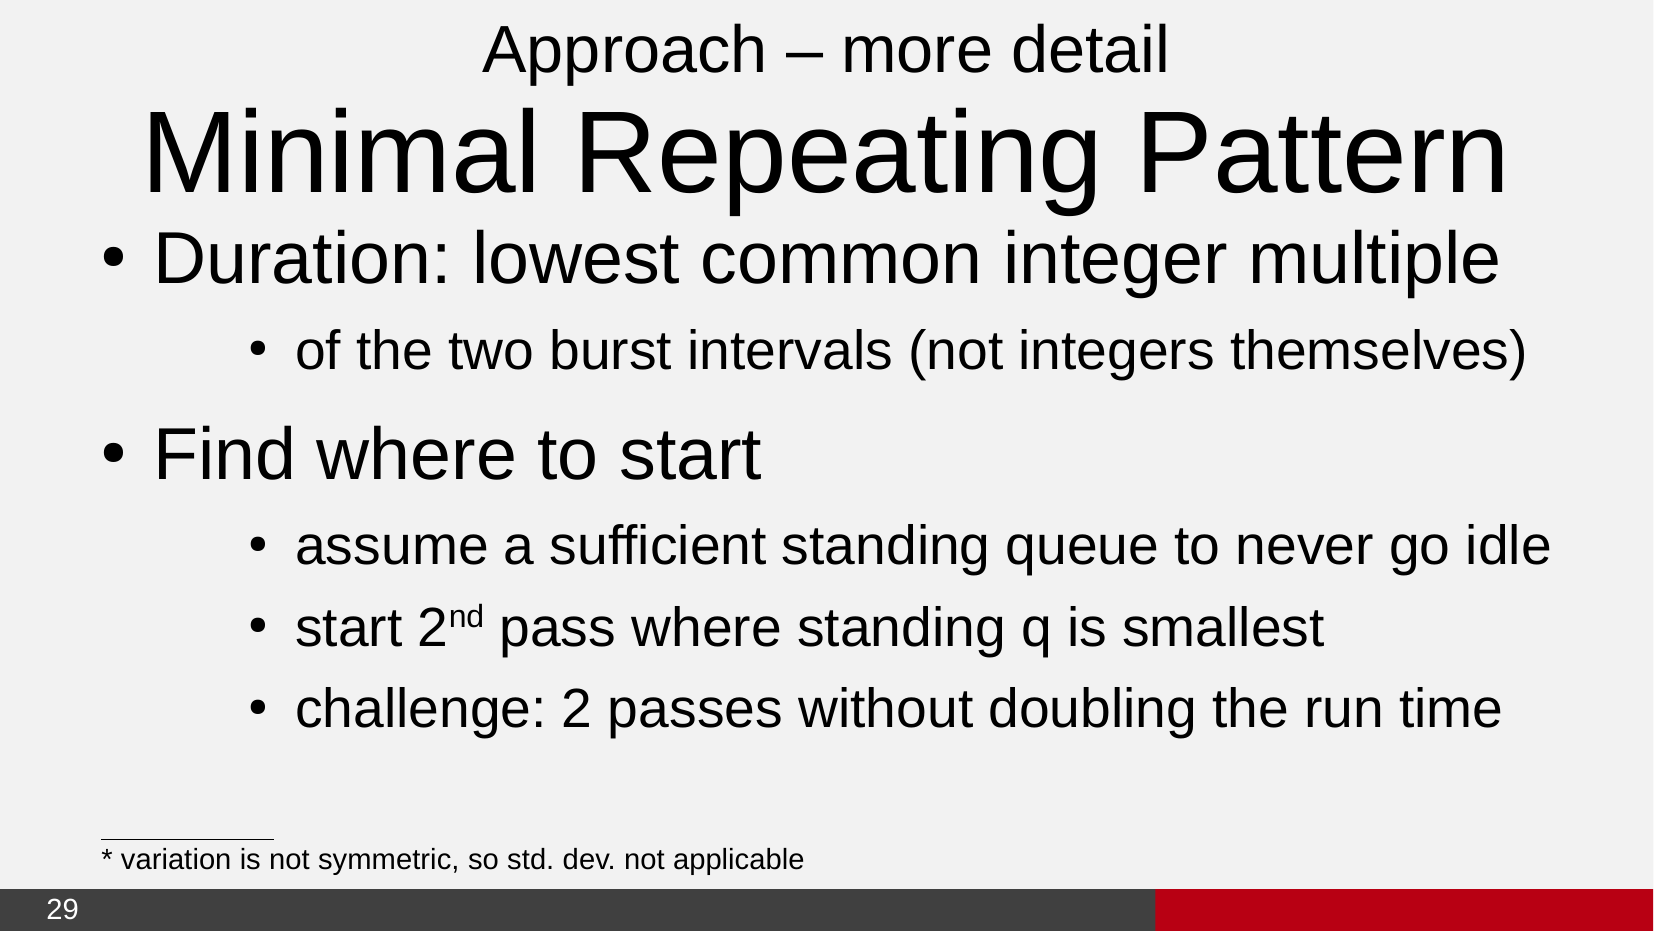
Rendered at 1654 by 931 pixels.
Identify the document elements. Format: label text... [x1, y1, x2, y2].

text_box * variation is not symmetric, so std. dev. not applicable [86, 802, 833, 884]
list Duration: lowest common integer multiple of the two burst intervals (not integers themselves) Find where to start assume a sufficient standing queue to never go idle start 2nd pass where standing q is smallest challenge: 2 passes without doubling the run time [82, 217, 1571, 757]
title Approach – more detail Minimal Repeating Pattern [82, 12, 1571, 217]
